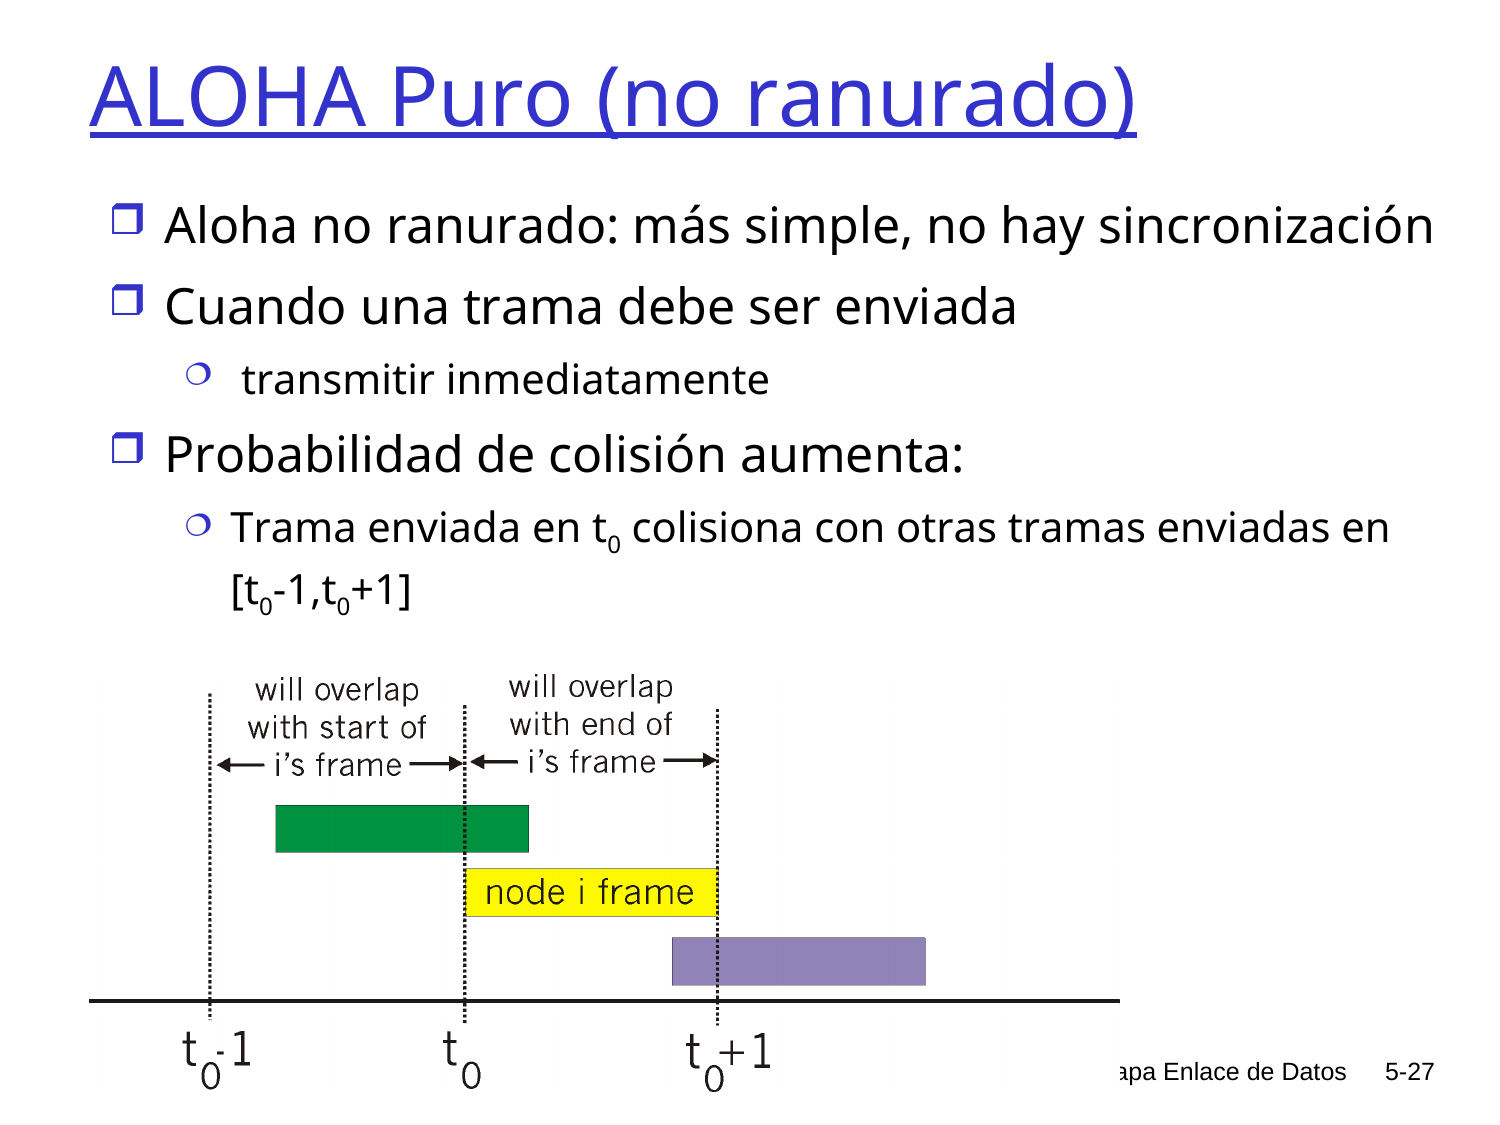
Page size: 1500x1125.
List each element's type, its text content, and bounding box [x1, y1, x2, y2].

title ALOHA Puro (no ranurado) [75, 0, 1351, 188]
list Aloha no ranurado: más simple, no hay sincronización Cuando una trama debe ser enviada transmitir inmediatamente Probabilidad de colisión aumenta: Trama enviada en t0 colisiona con otras tramas enviadas en [t0-1,t0+1] [93, 182, 1463, 618]
picture [89, 674, 1120, 1092]
